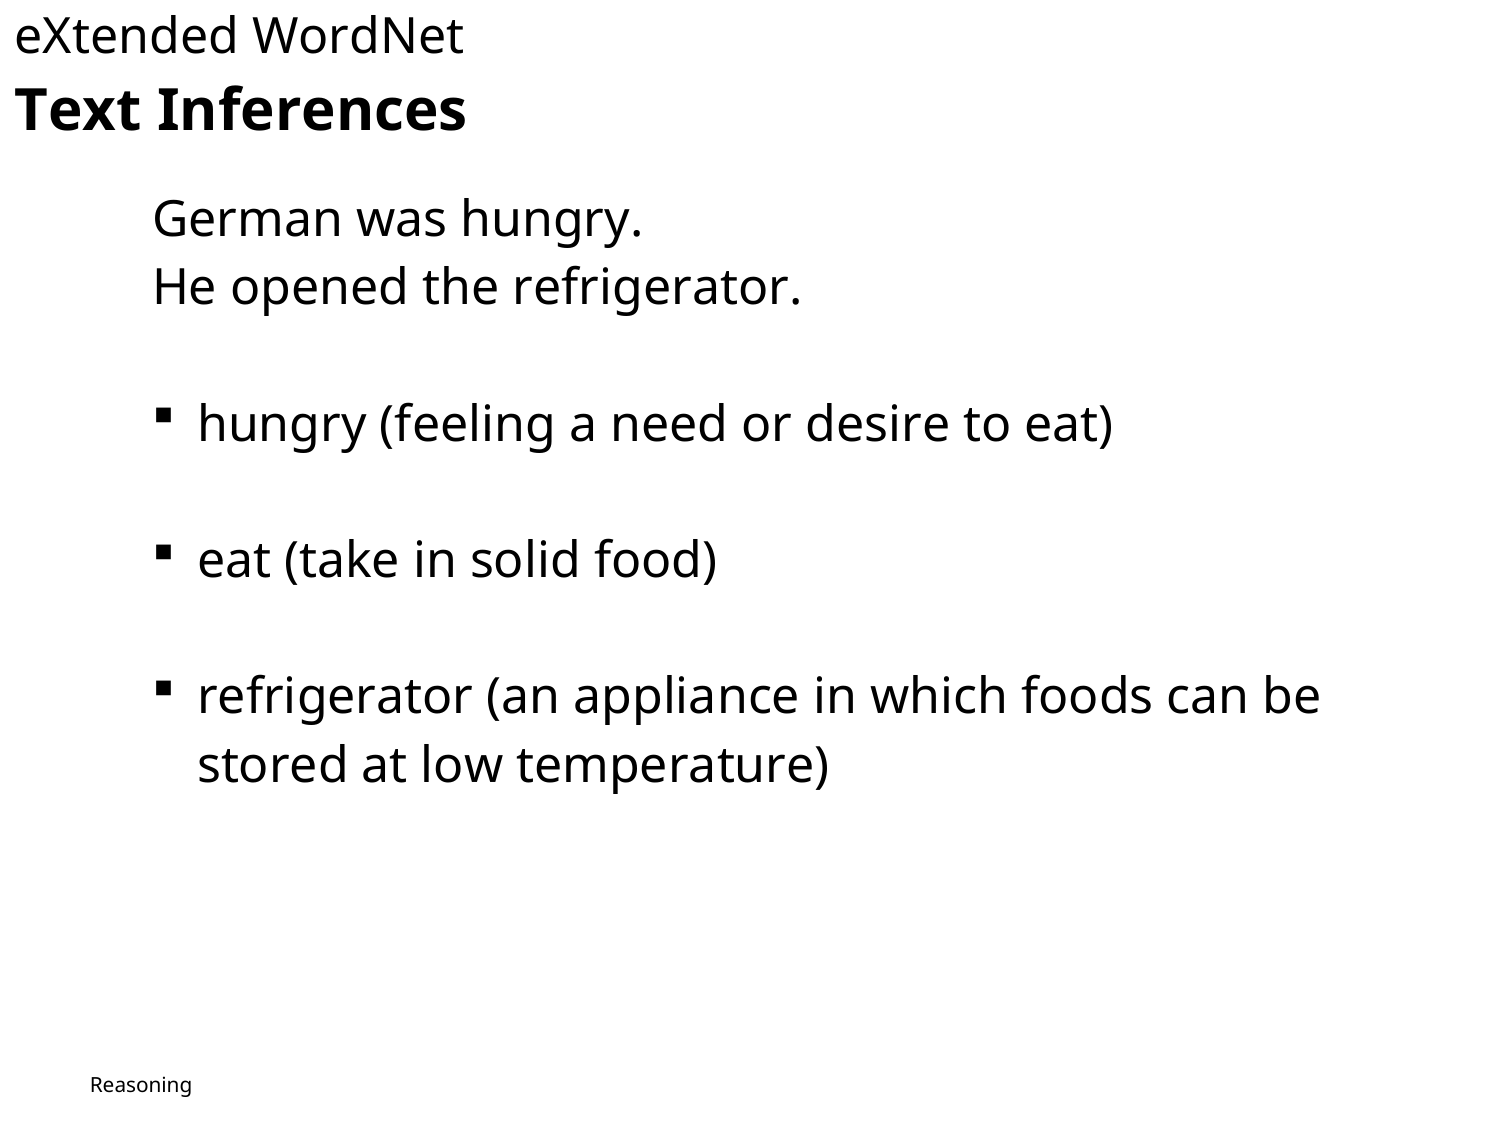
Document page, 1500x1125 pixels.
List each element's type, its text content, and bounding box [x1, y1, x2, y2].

list German was hungry. He opened the refrigerator. hungry (feeling a need or desire to eat) eat (take in solid food) refrigerator (an appliance in which foods can be stored at low temperature) [62, 174, 1463, 1013]
title eXtended WordNet Text Inferences [0, 0, 1276, 147]
